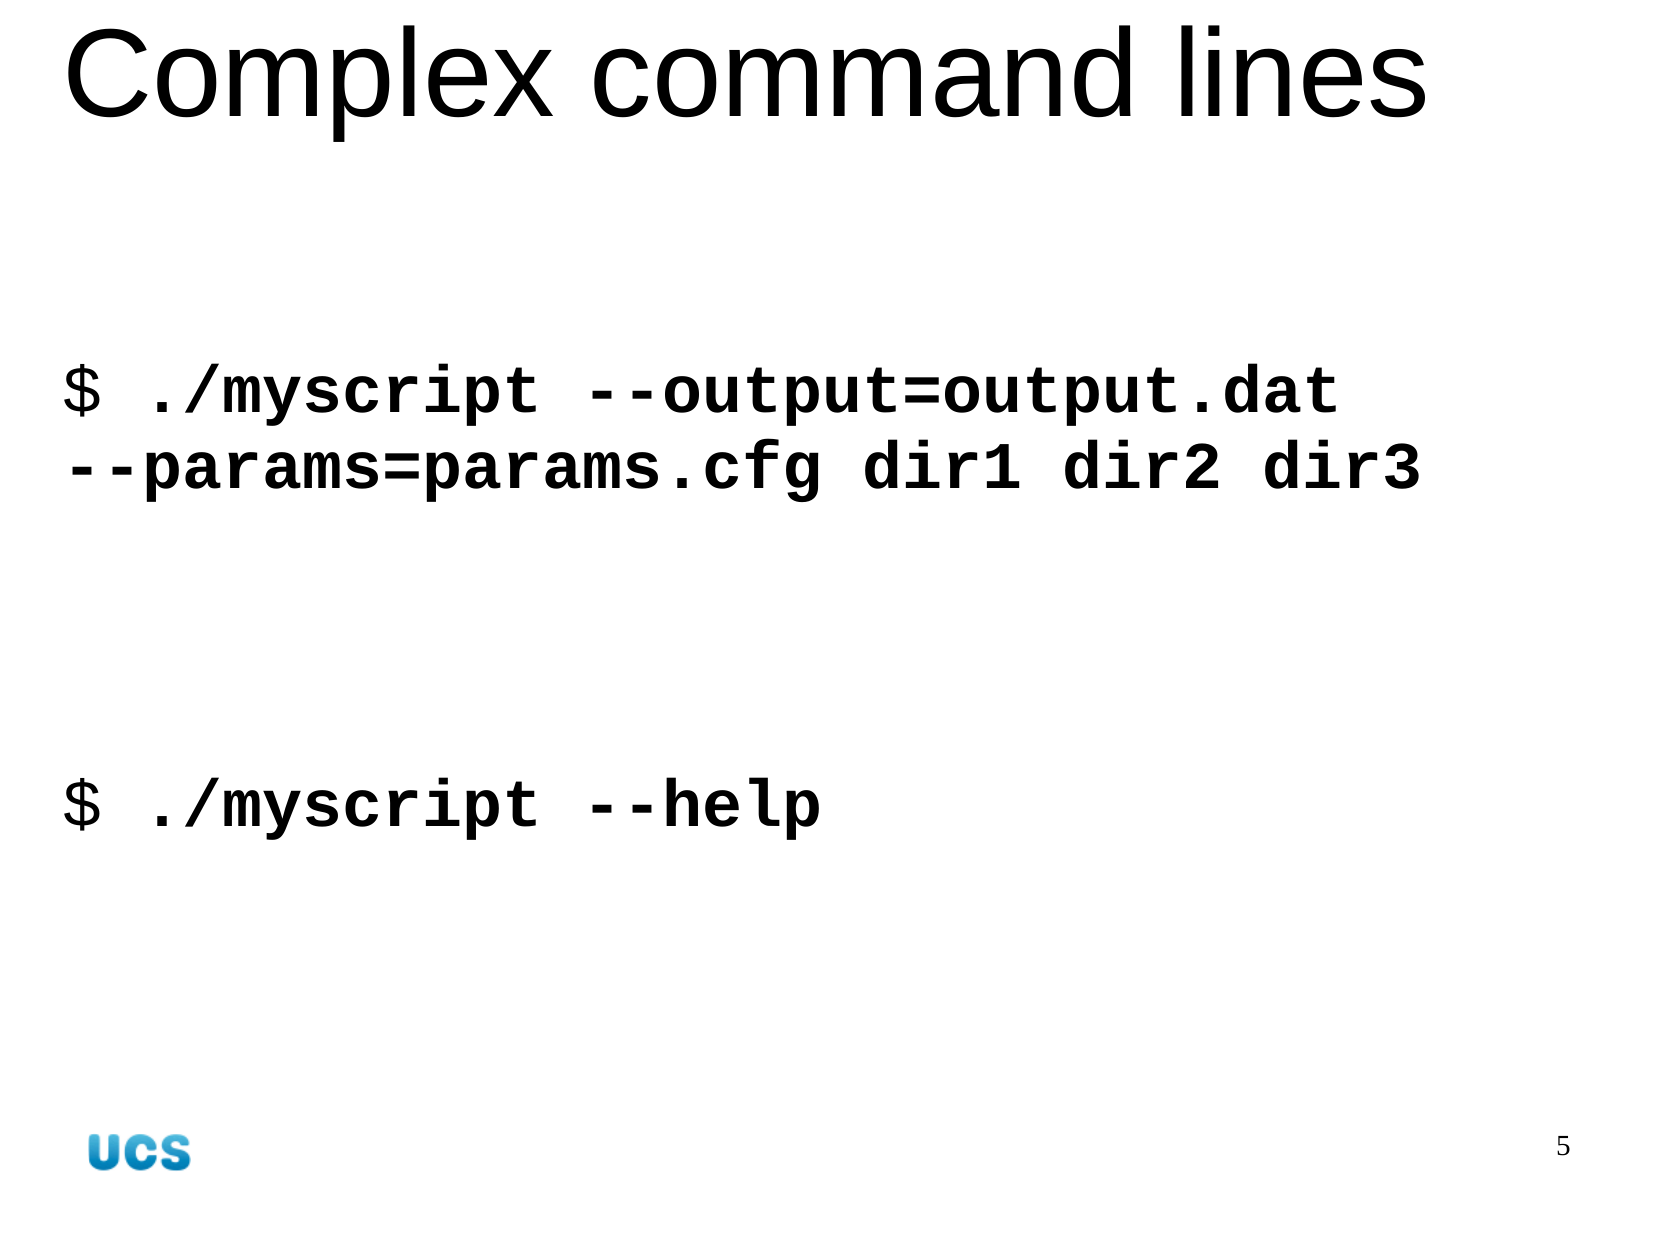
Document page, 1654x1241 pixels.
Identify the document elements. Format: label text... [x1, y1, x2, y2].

text_box $ ./myscript --output=output.dat --params=params.cfg dir1 dir2 dir3 [59, 354, 1426, 512]
picture [88, 1133, 191, 1172]
text_box $ ./myscript --help [59, 767, 826, 850]
text_box Complex command lines [59, 0, 1434, 146]
